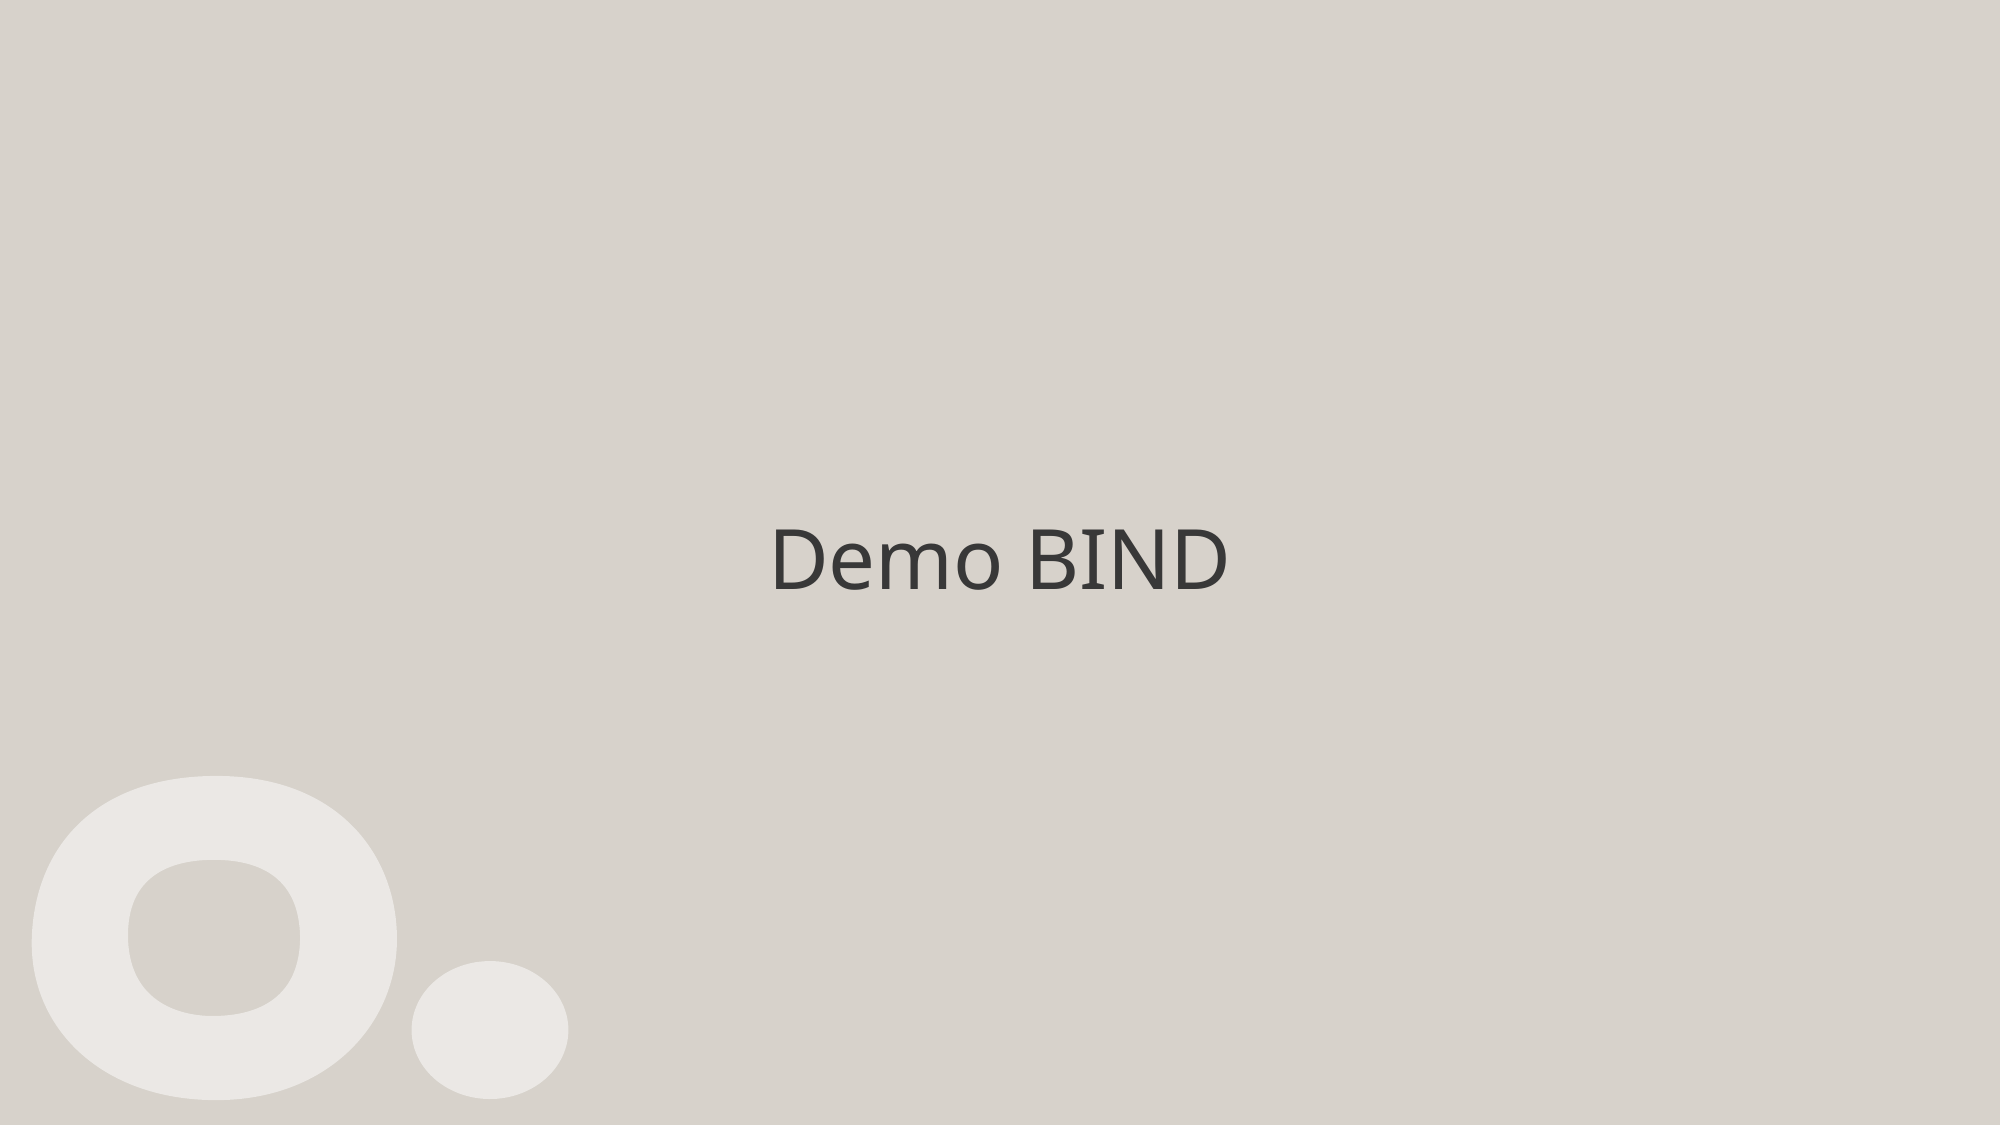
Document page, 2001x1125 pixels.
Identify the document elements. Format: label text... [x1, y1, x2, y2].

title Demo BIND [0, 505, 2000, 620]
